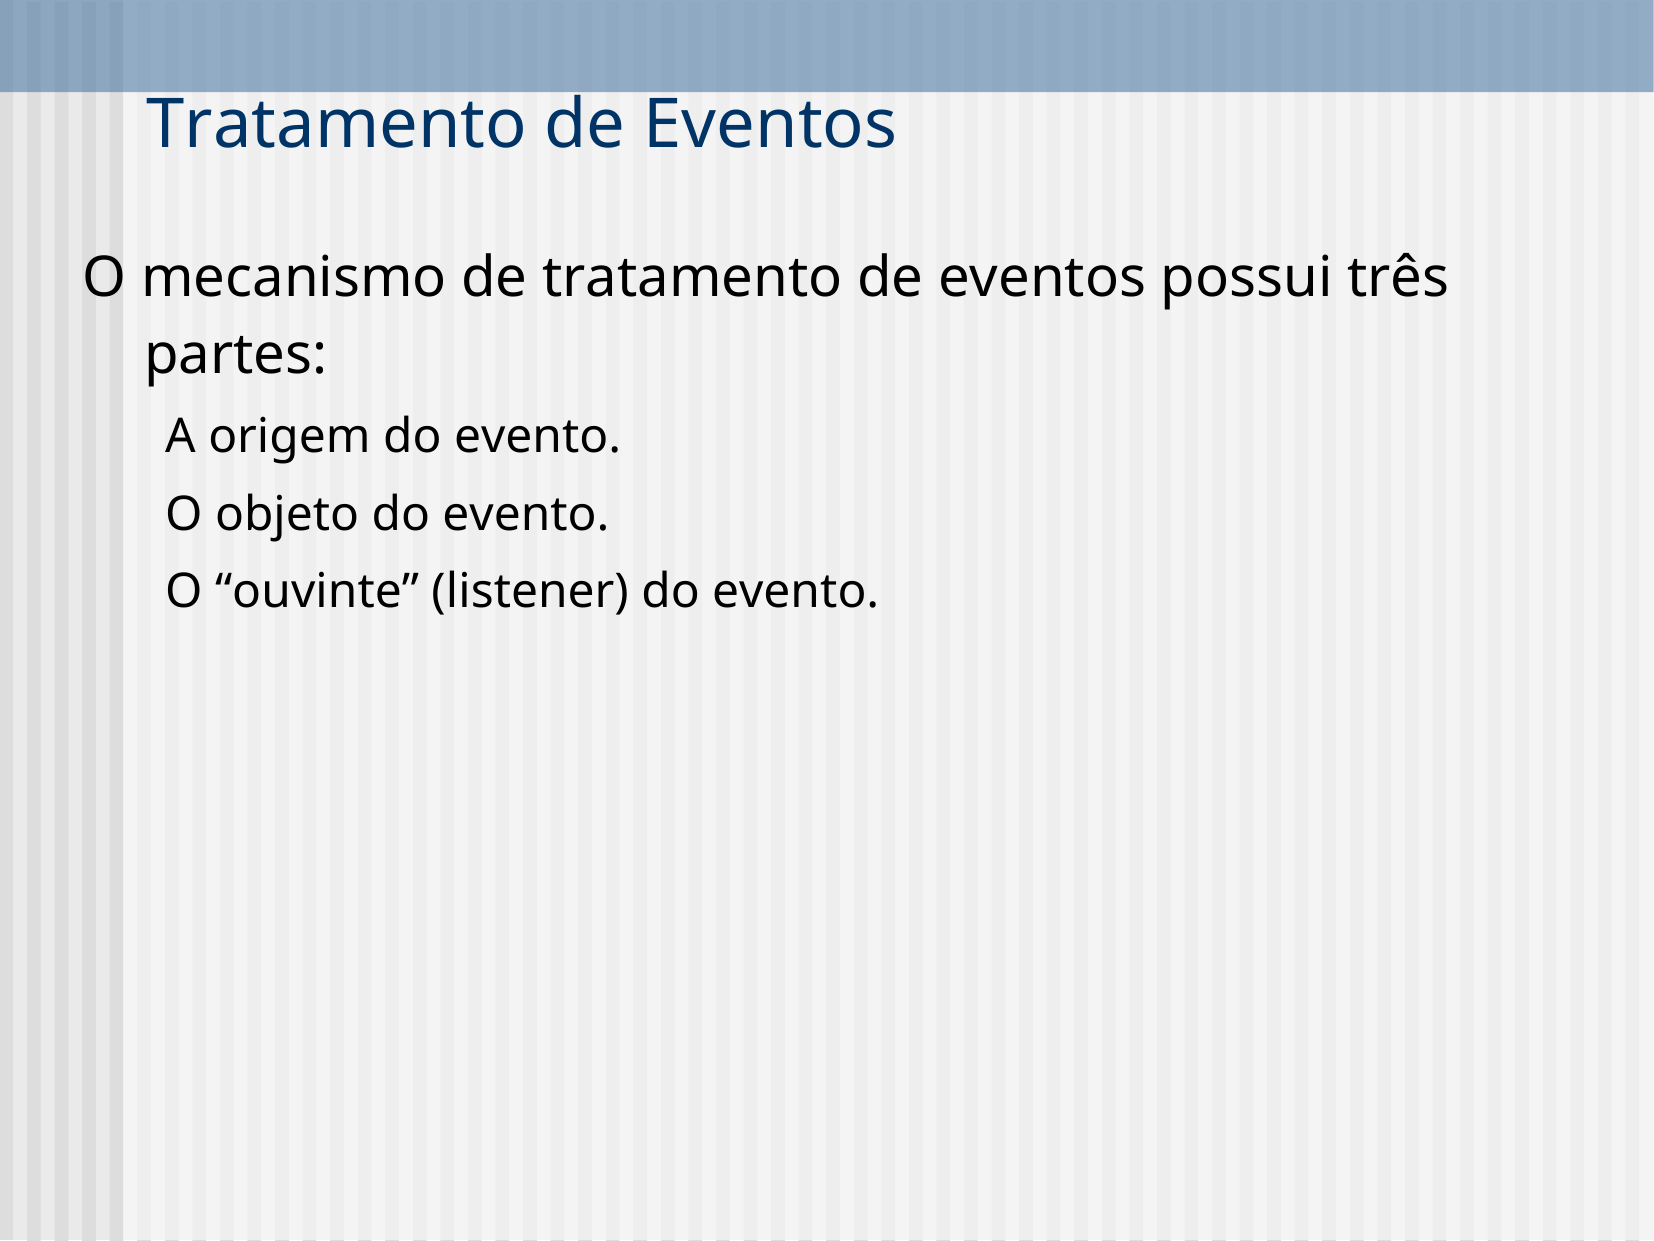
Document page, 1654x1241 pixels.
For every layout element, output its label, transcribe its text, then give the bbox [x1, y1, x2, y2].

title Tratamento de Eventos [146, 36, 1536, 204]
list O mecanismo de tratamento de eventos possui três partes: A origem do evento. O objeto do evento. O “ouvinte” (listener) do evento. [82, 236, 1571, 1094]
